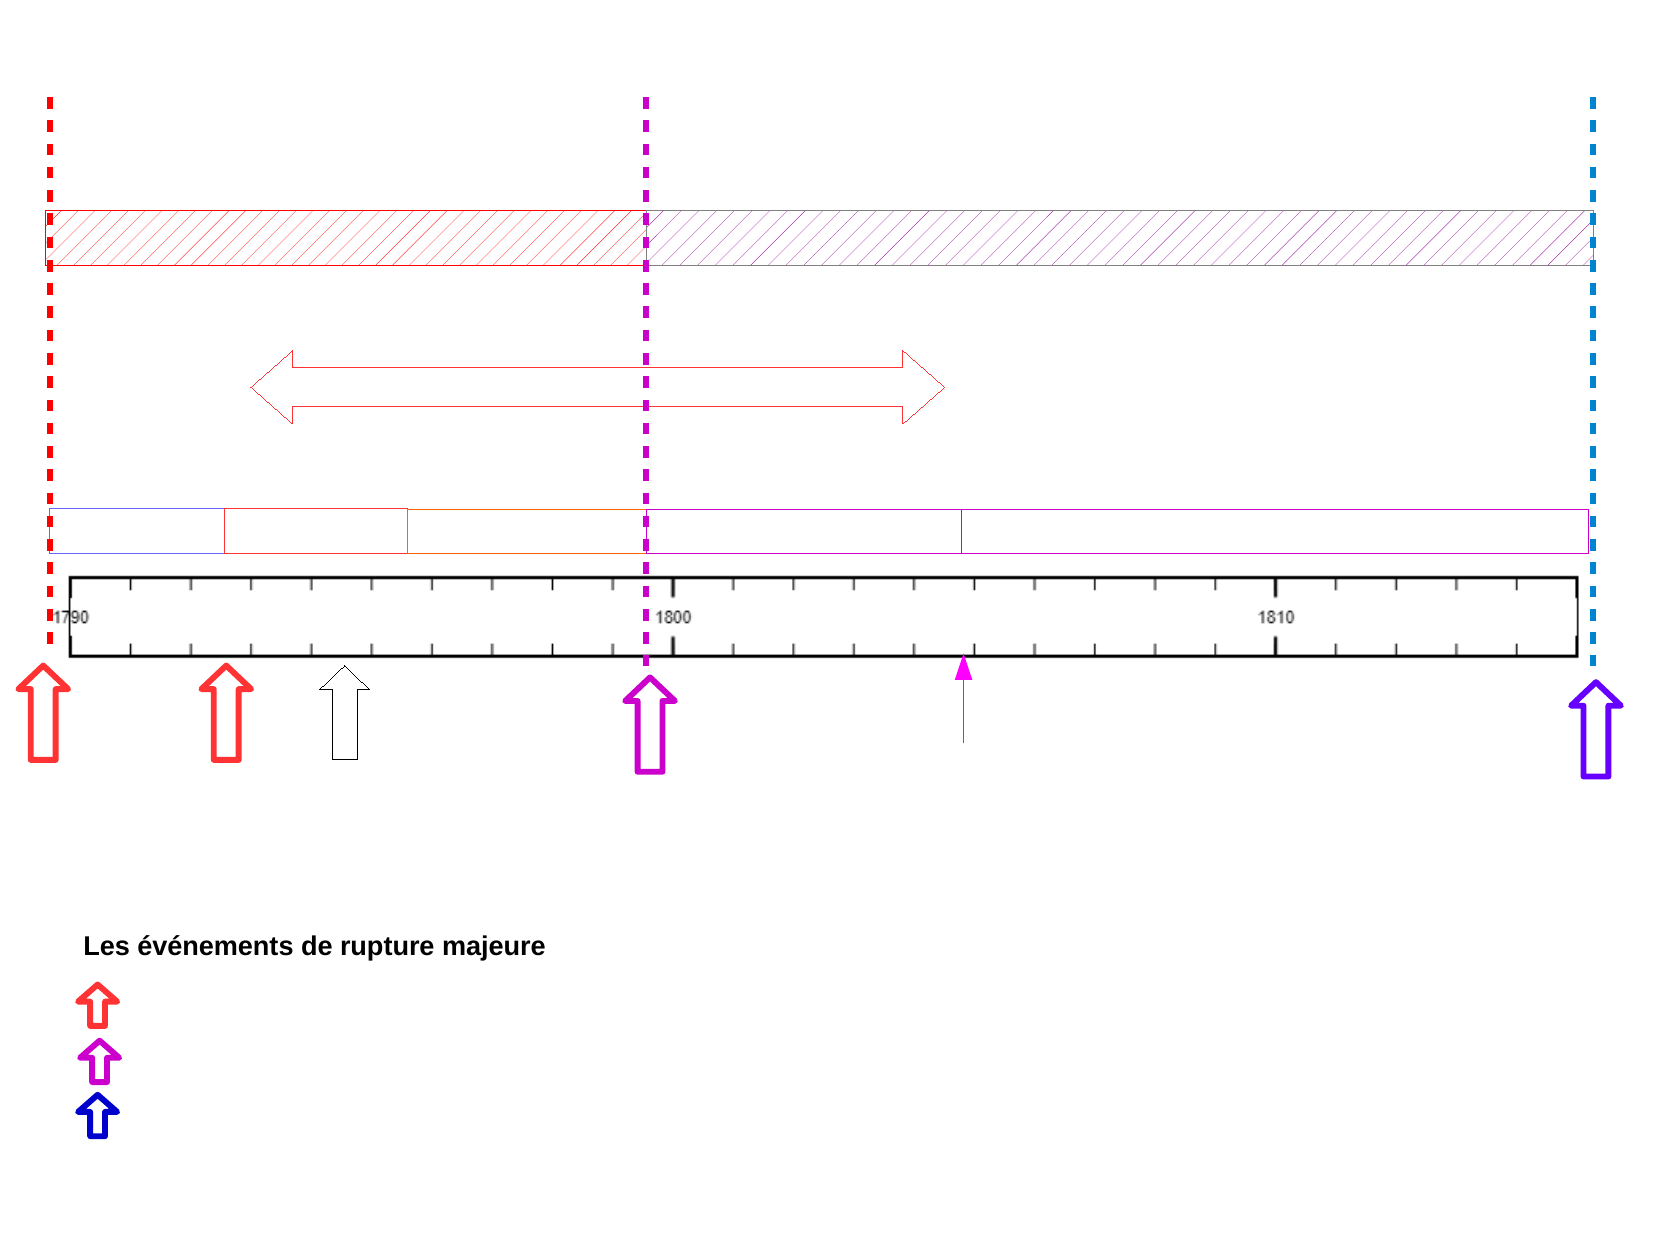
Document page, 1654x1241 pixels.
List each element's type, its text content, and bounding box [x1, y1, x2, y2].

picture [30, 570, 1621, 666]
text_box Les événements de rupture majeure [68, 923, 560, 970]
text_box [45, 210, 1594, 266]
